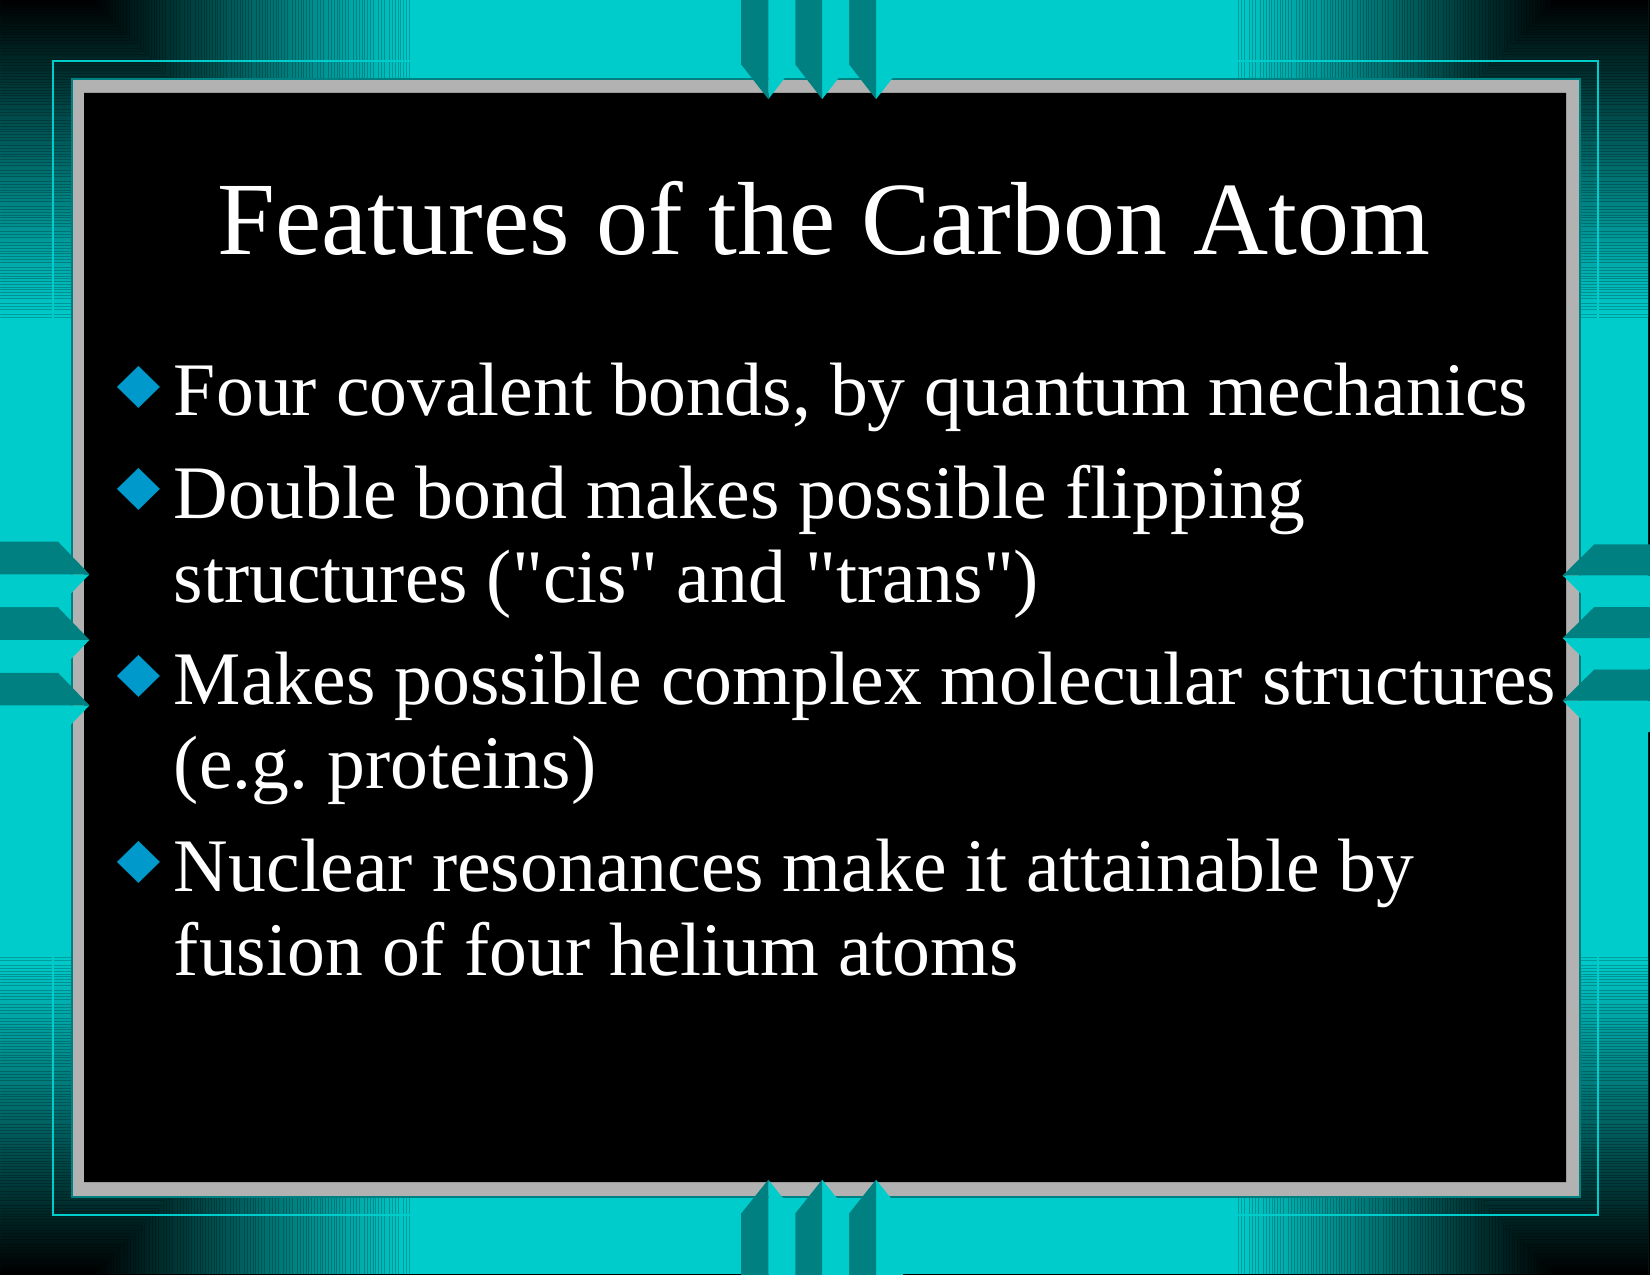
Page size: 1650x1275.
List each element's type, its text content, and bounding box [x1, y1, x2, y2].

title Features of the Carbon Atom [123, 113, 1527, 326]
list Four covalent bonds, by quantum mechanics Double bond makes possible flipping structures ("cis" and "trans") Makes possible complex molecular structures (e.g. proteins) Nuclear resonances make it attainable by fusion of four helium atoms [117, 348, 1575, 1114]
